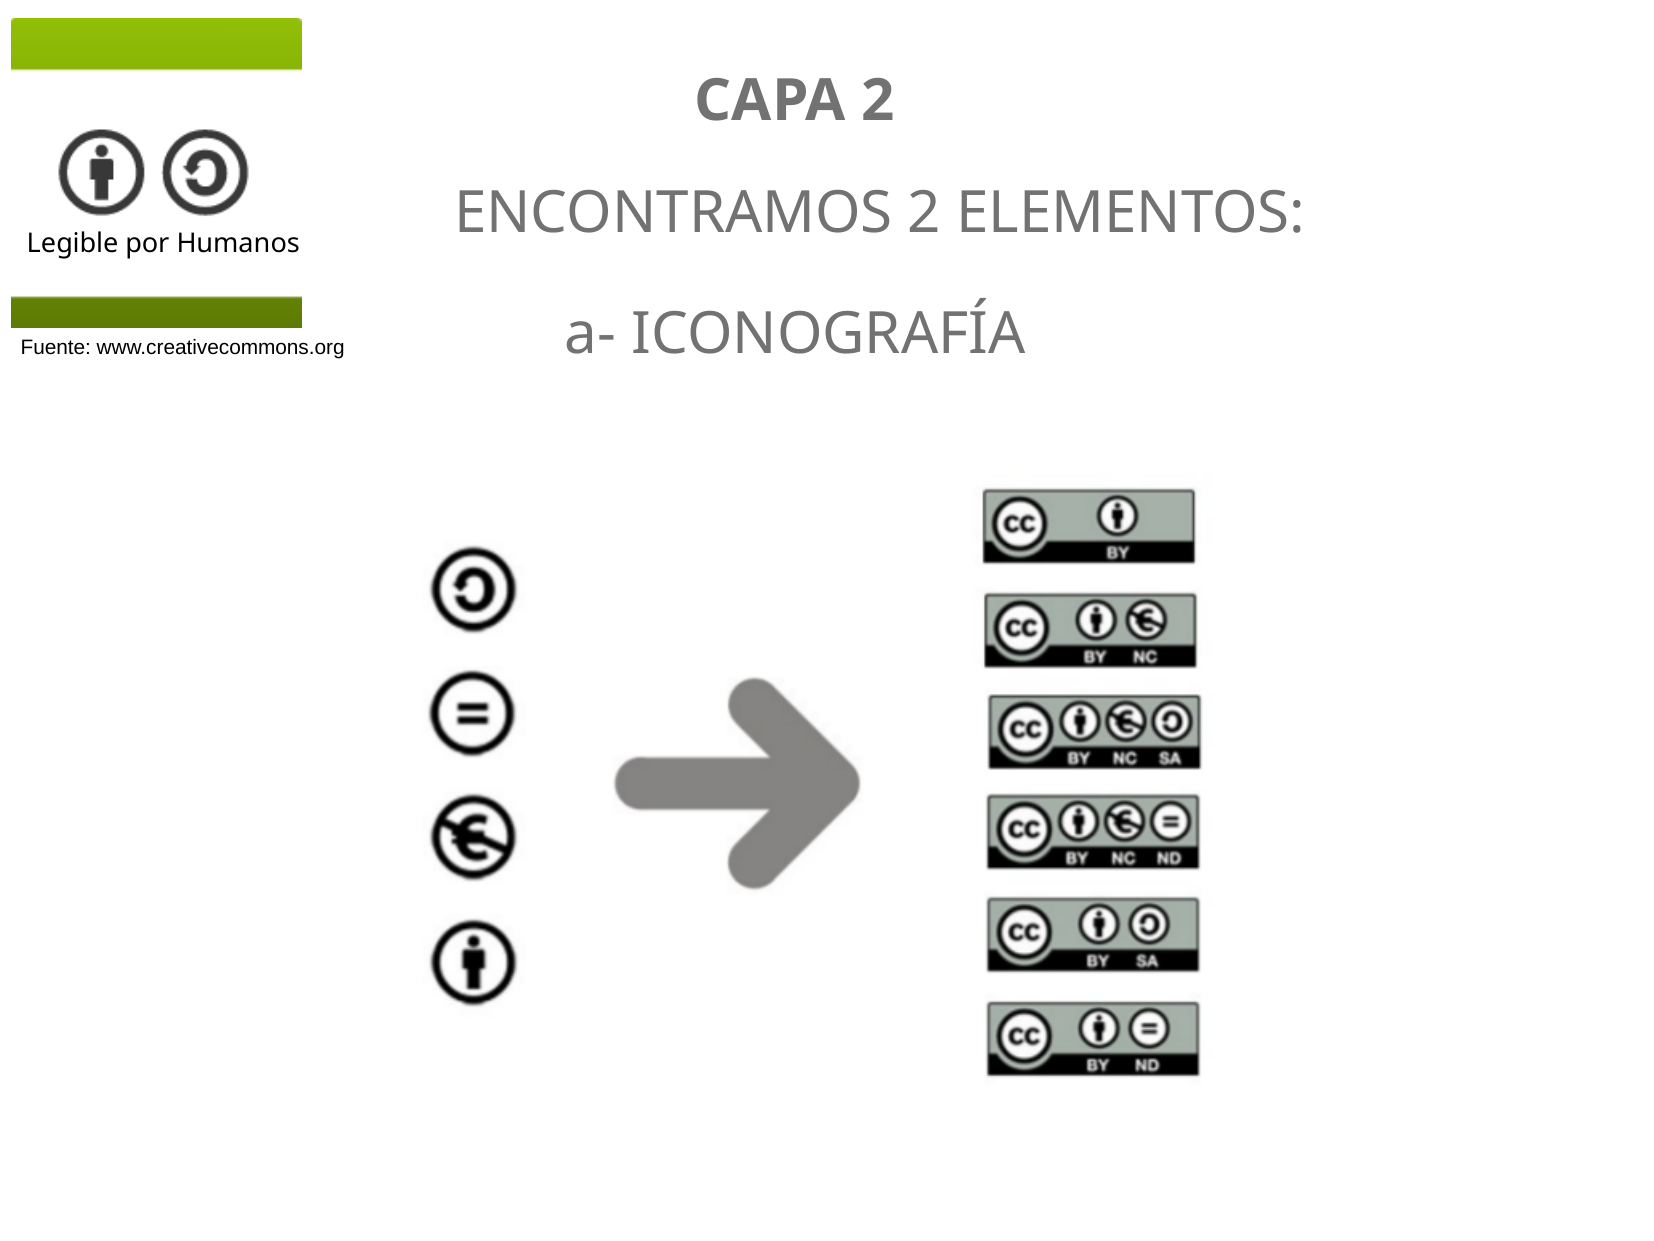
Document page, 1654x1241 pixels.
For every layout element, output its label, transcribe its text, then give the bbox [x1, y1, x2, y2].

text_box Fuente: www.creativecommons.org [5, 328, 67, 367]
text_box Legible por Humanos [11, 215, 259, 266]
picture [11, 18, 302, 215]
picture [342, 403, 1278, 1193]
text_box a- ICONOGRAFÍA [67, 283, 1524, 434]
picture [11, 266, 259, 328]
text_box CAPA 2 [680, 50, 1028, 124]
text_box ENCONTRAMOS 2 ELEMENTOS: [259, 162, 1516, 283]
